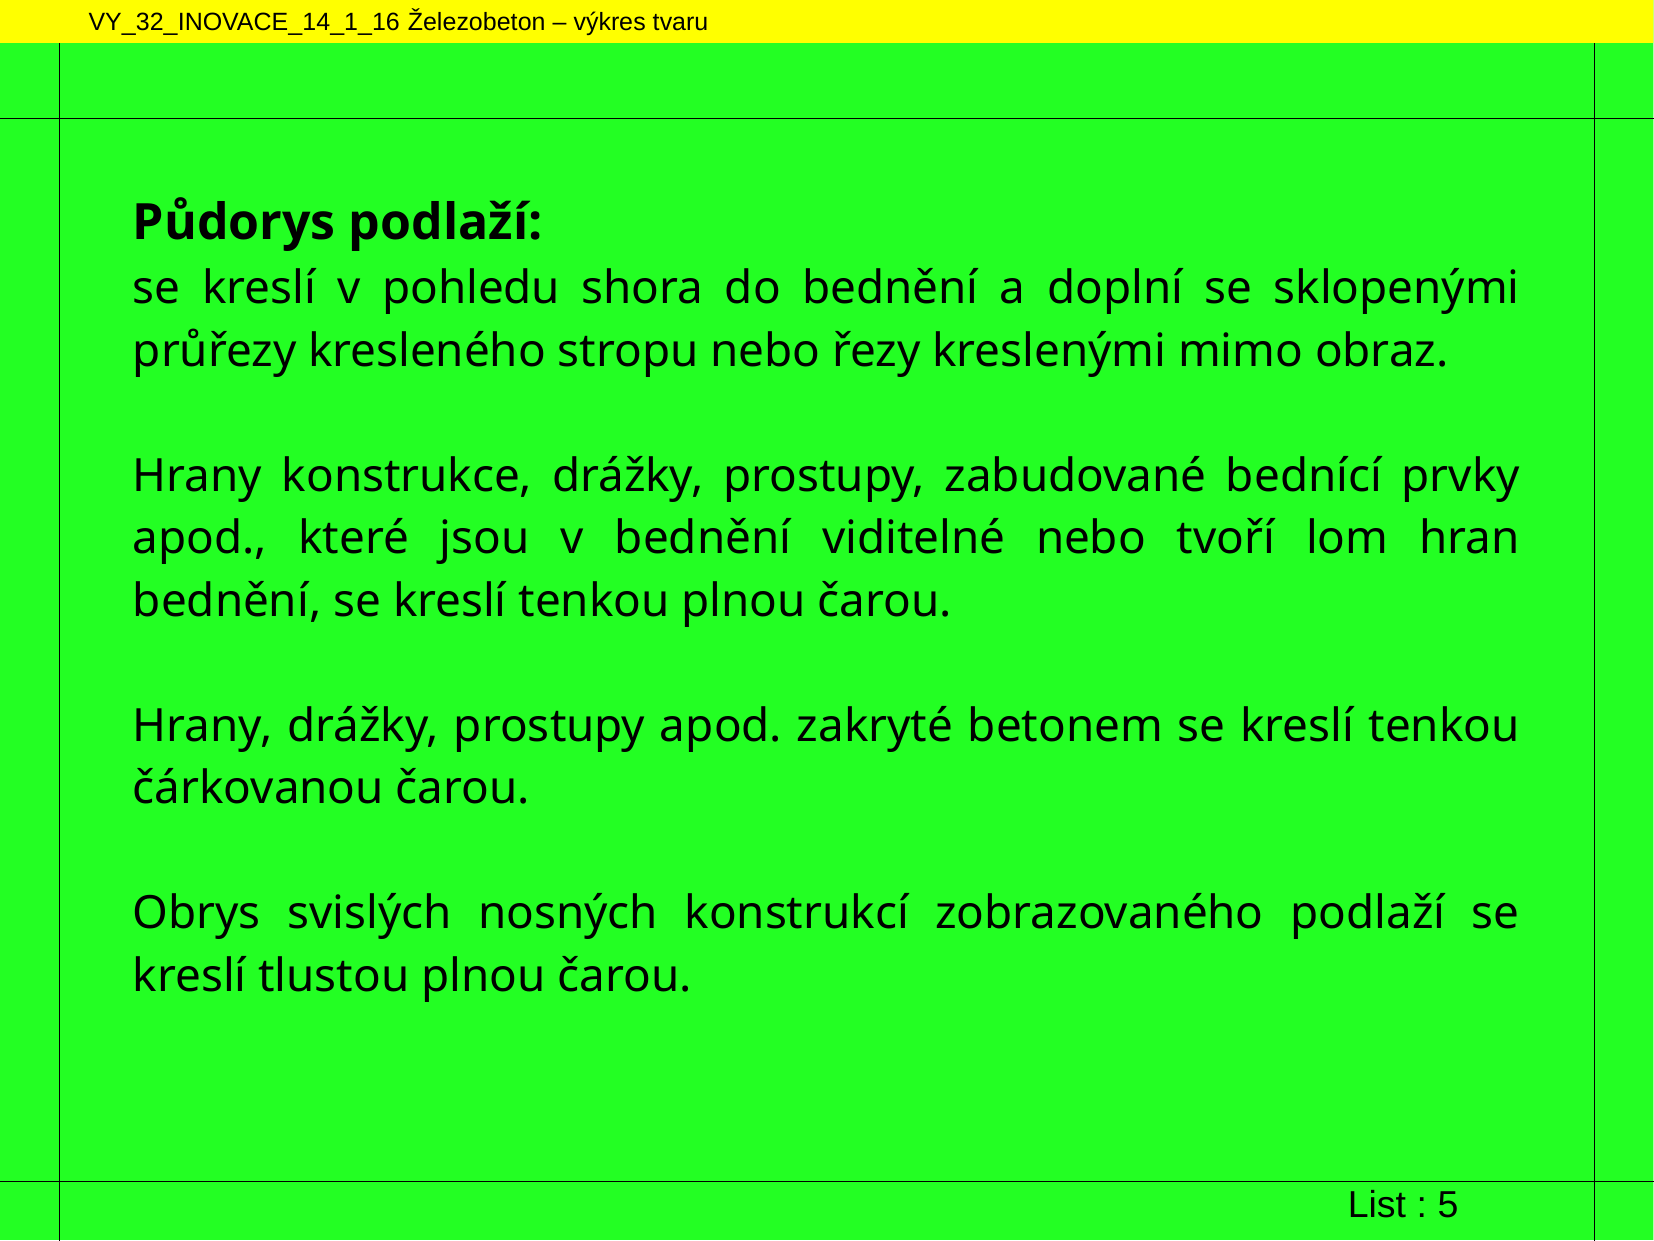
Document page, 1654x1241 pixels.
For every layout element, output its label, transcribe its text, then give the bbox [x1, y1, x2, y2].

text_box VY_32_INOVACE_14_1_16 Železobeton – výkres tvaru [0, 0, 1654, 43]
text_box List : <číslo> [1357, 1176, 1599, 1241]
text_box Půdorys podlaží: se kreslí v pohledu shora do bednění a doplní se sklopenými průřezy kresleného stropu nebo řezy kreslenými mimo obraz. Hrany konstrukce, drážky, prostupy, zabudované bednící prvky apod., které jsou v bednění viditelné nebo tvoří lom hran bednění, se kreslí tenkou plnou čarou. Hrany, drážky, prostupy apod. zakryté betonem se kreslí tenkou čárkovanou čarou. Obrys svislých nosných konstrukcí zobrazovaného podlaží se kreslí tlustou plnou čarou. [118, 178, 1536, 940]
